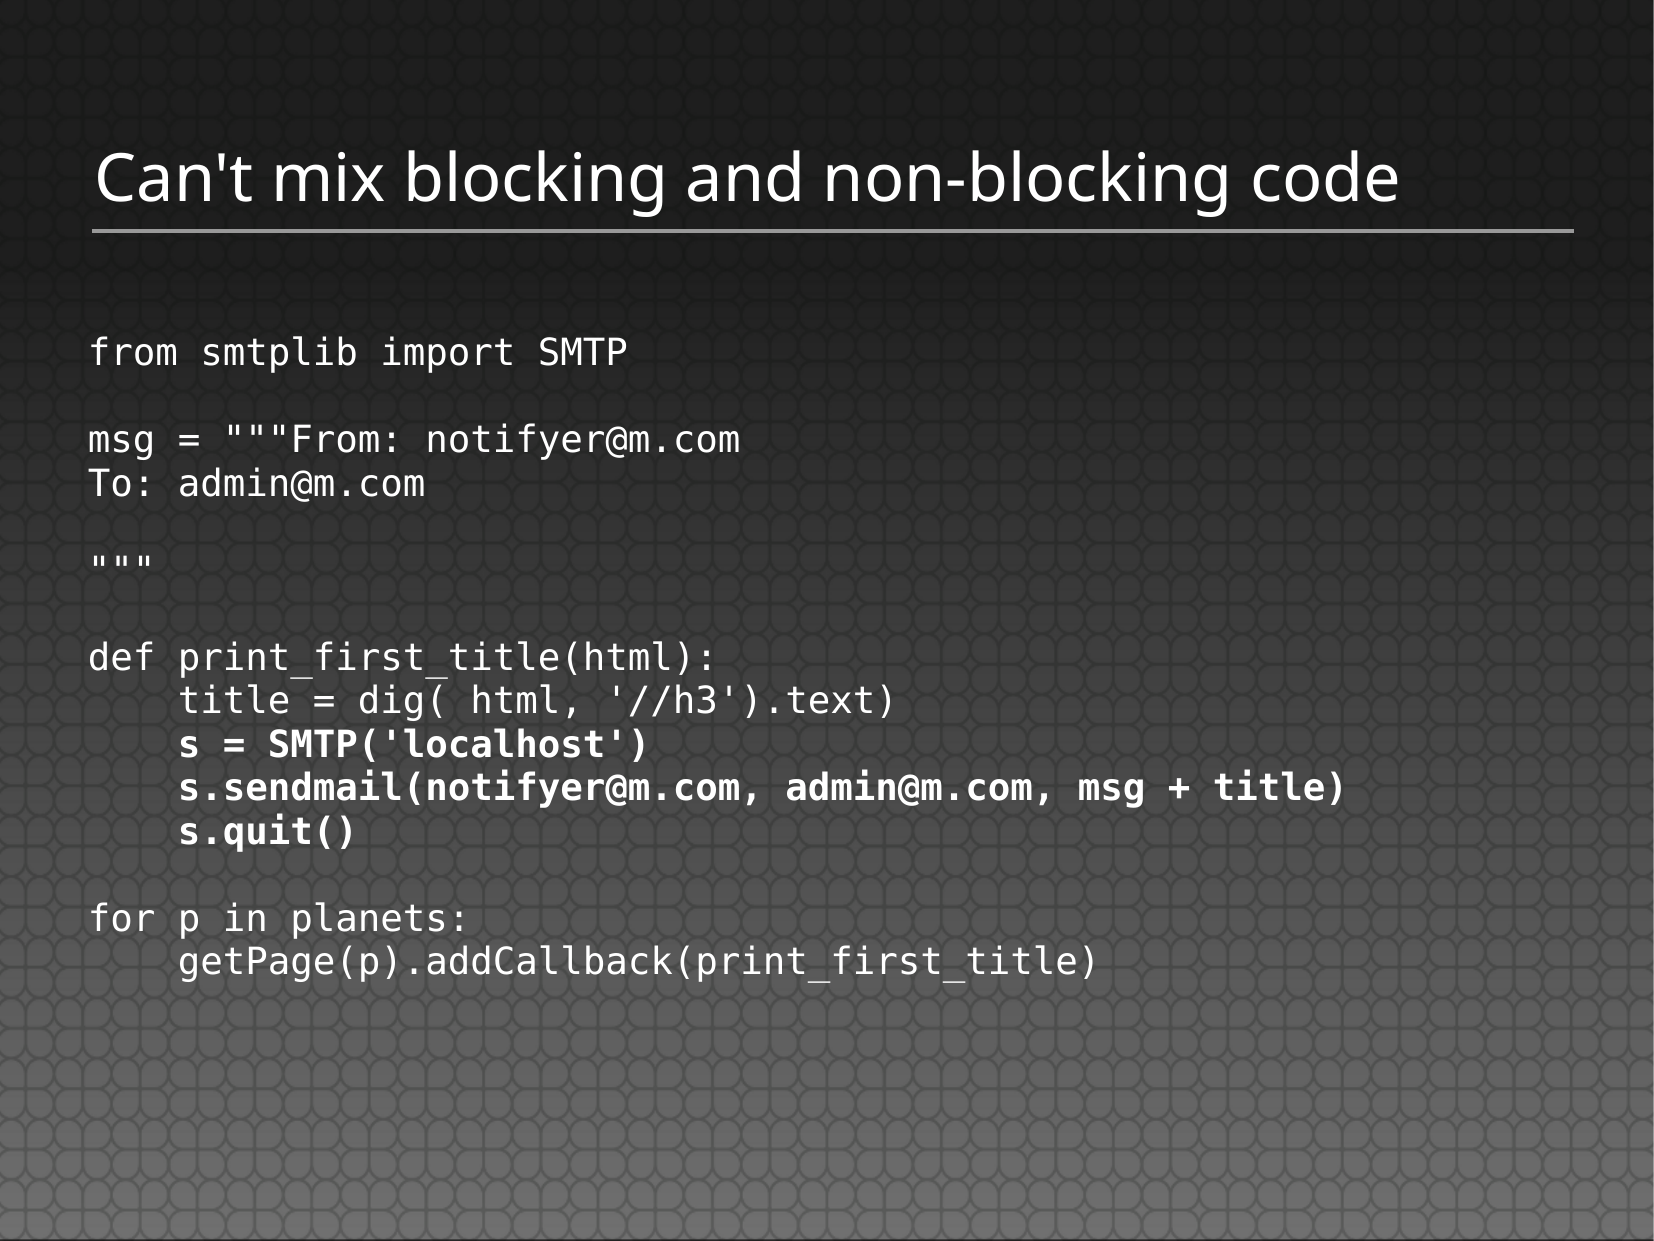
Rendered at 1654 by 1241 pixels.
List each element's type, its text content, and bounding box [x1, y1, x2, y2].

picture [0, 0, 1654, 1241]
title from smtplib import SMTP msg = """From: notifyer@m.com To: admin@m.com """ def print_first_title(html): title = dig( html, '//h3').text) s = SMTP('localhost') s.sendmail(notifyer@m.com, admin@m.com, msg + title) s.quit() for p in planets: getPage(p).addCallback(print_first_title) [87, 275, 1610, 1040]
title Can't mix blocking and non-blocking code [94, 100, 1426, 251]
